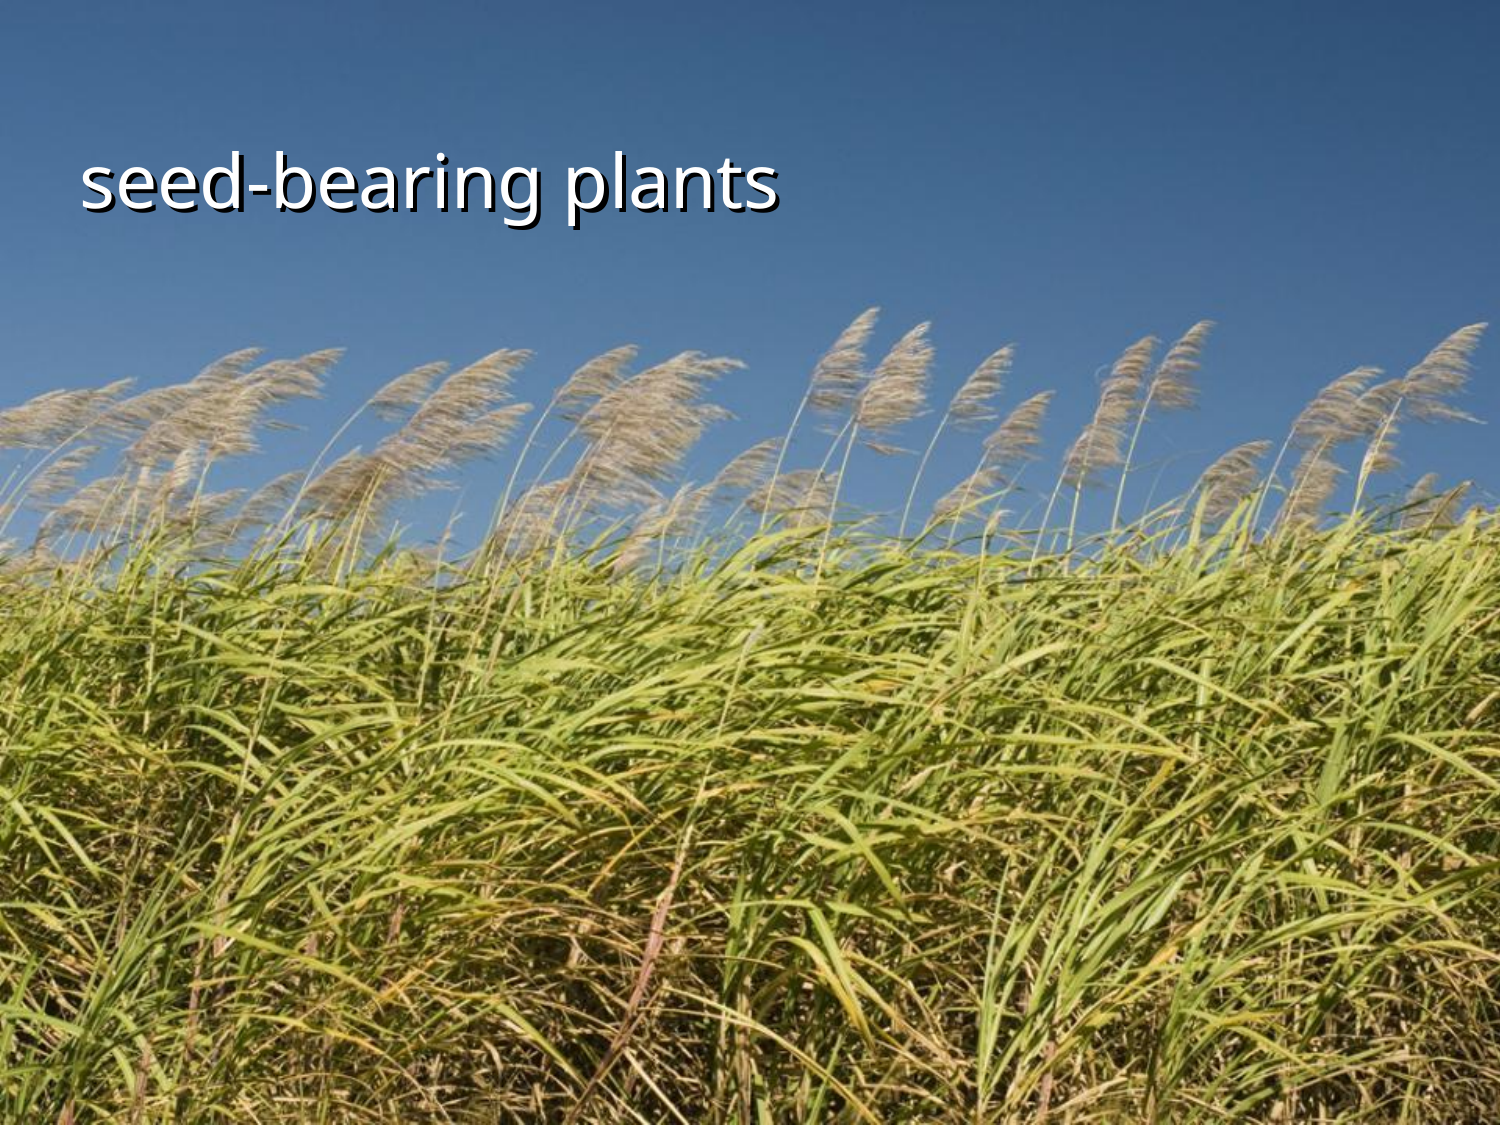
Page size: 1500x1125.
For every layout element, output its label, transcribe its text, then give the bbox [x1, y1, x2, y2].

picture [0, 0, 1500, 1125]
text_box seed-bearing plants [64, 125, 796, 231]
